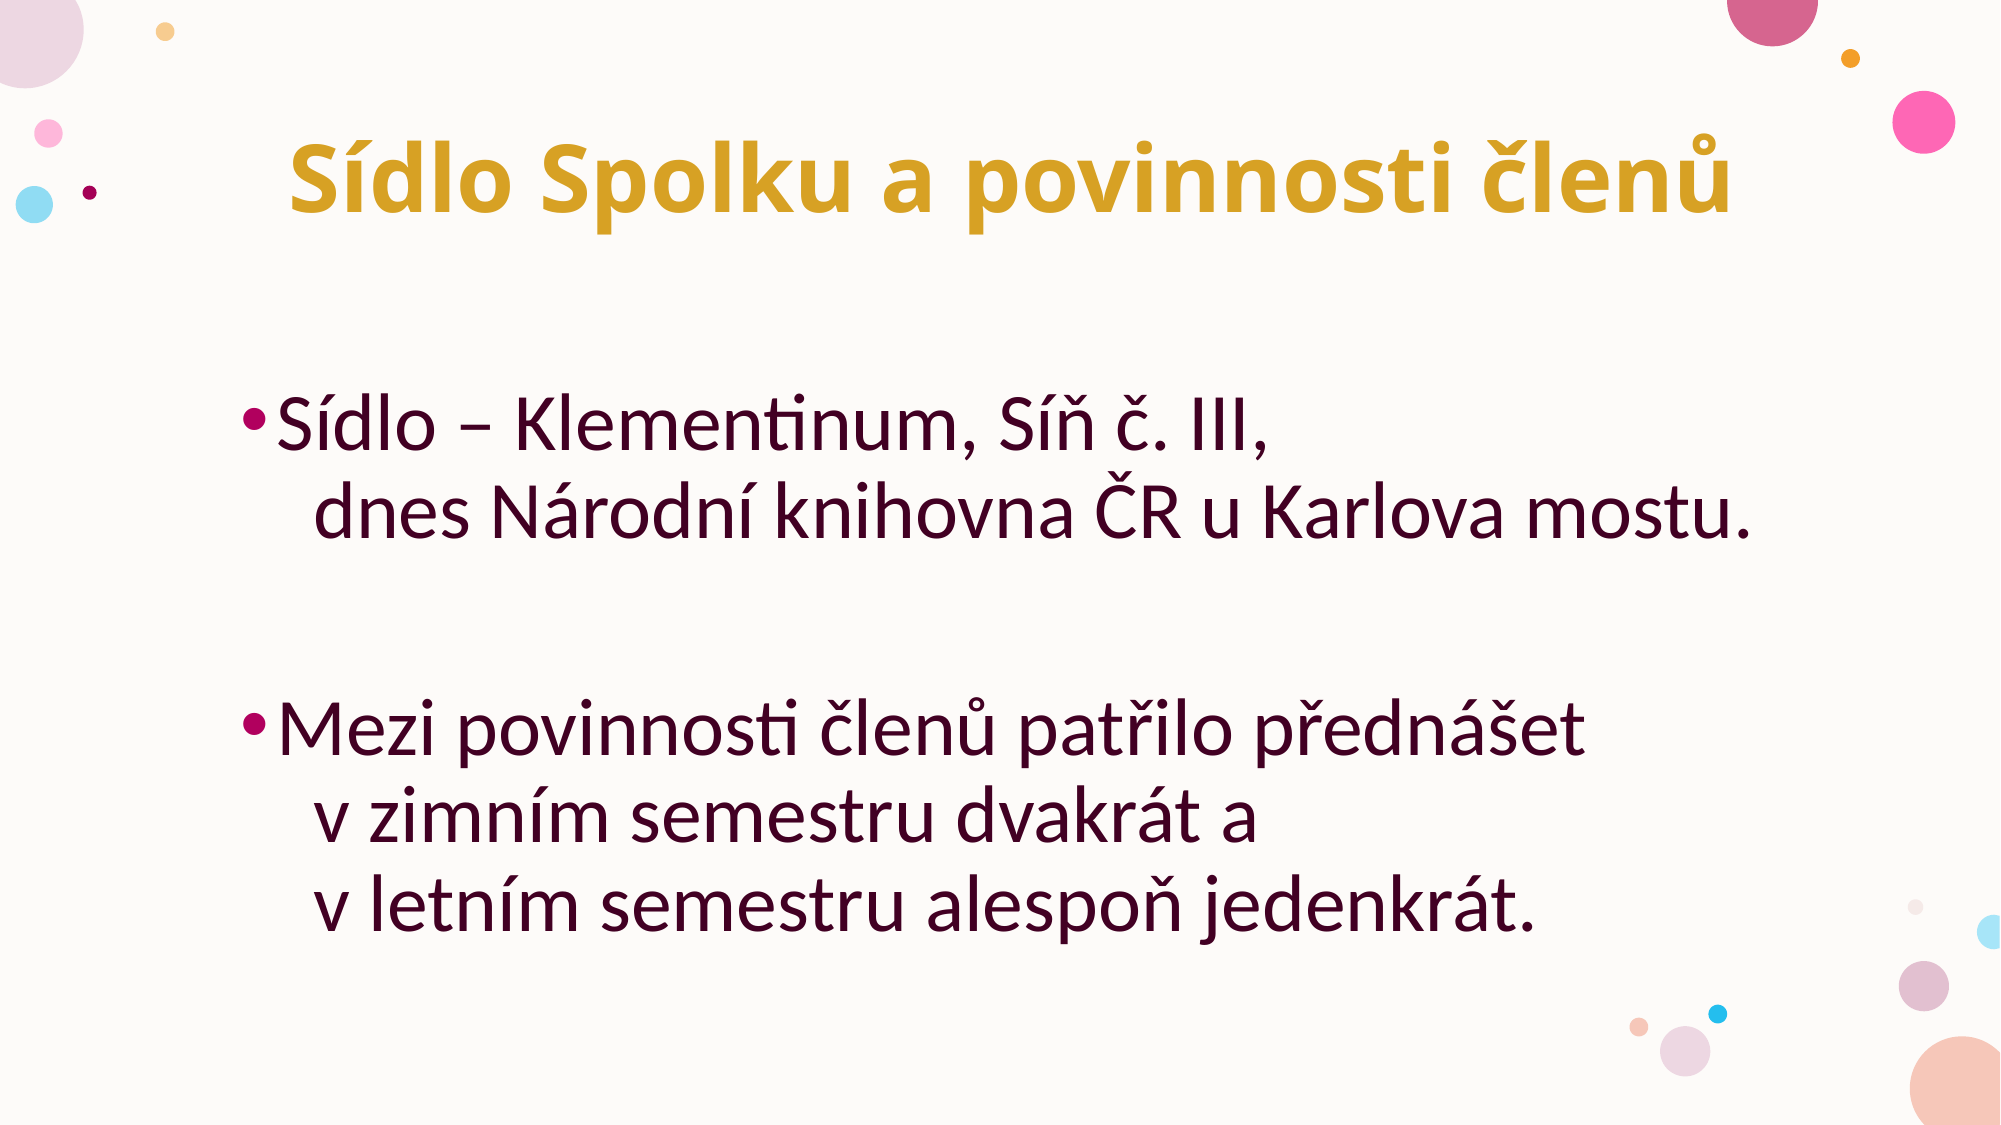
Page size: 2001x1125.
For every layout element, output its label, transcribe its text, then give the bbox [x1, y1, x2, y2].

title Sídlo Spolku a povinnosti členů [225, 112, 1801, 253]
list Sídlo – Klementinum, Síň č. III, dnes Národní knihovna ČR u Karlova mostu. Mezi povinnosti členů patřilo přednášet v zimním semestru dvakrát a v letním semestru alespoň jedenkrát. [225, 372, 1801, 963]
